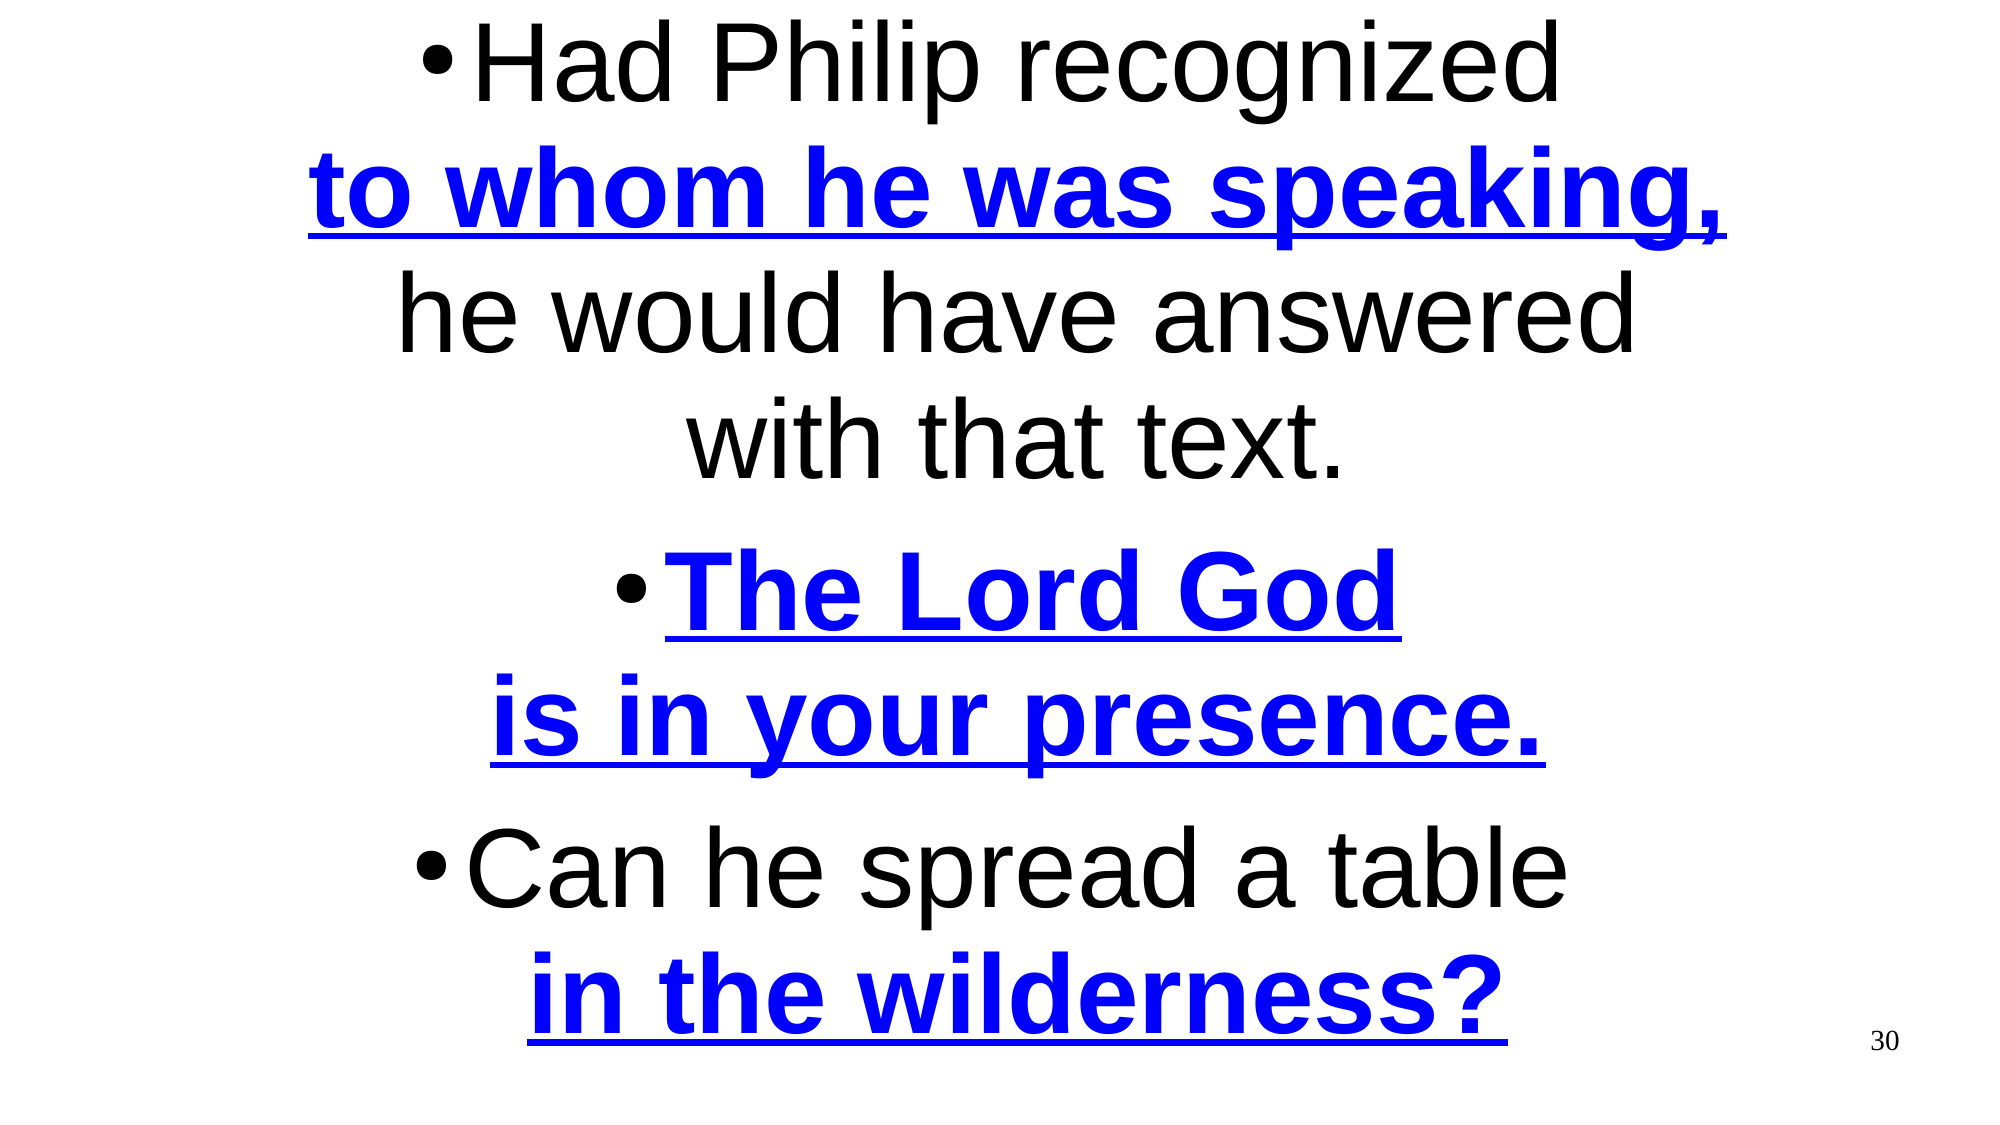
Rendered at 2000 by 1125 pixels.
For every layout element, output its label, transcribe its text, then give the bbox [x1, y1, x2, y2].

list Had Philip recognized to whom he was speaking, he would have answered with that text. The Lord God is in your presence. Can he spread a table in the wilderness? [0, 0, 1996, 1123]
